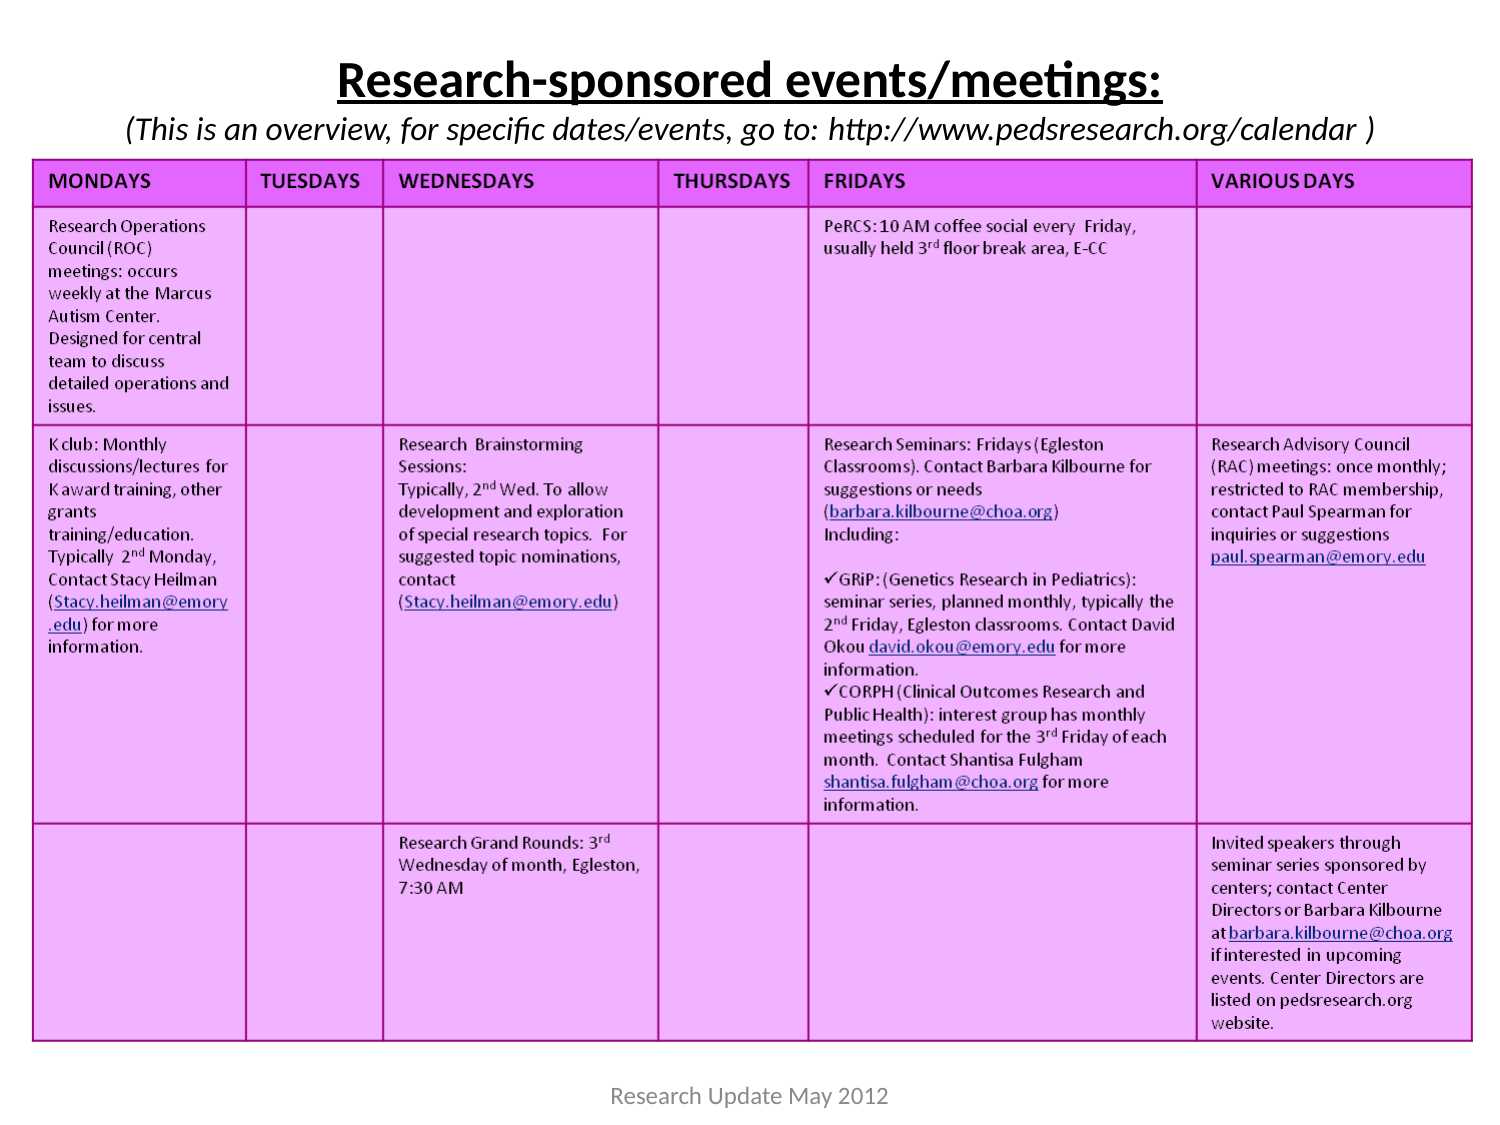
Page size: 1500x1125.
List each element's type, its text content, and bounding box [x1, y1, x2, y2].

picture [21, 148, 1483, 1054]
title Research-sponsored events/meetings: (This is an overview, for specific dates/events, go to: http://www.pedsresearch.org/calendar ) [75, 37, 1426, 138]
text_box Research Update May 2012 [512, 1065, 988, 1125]
